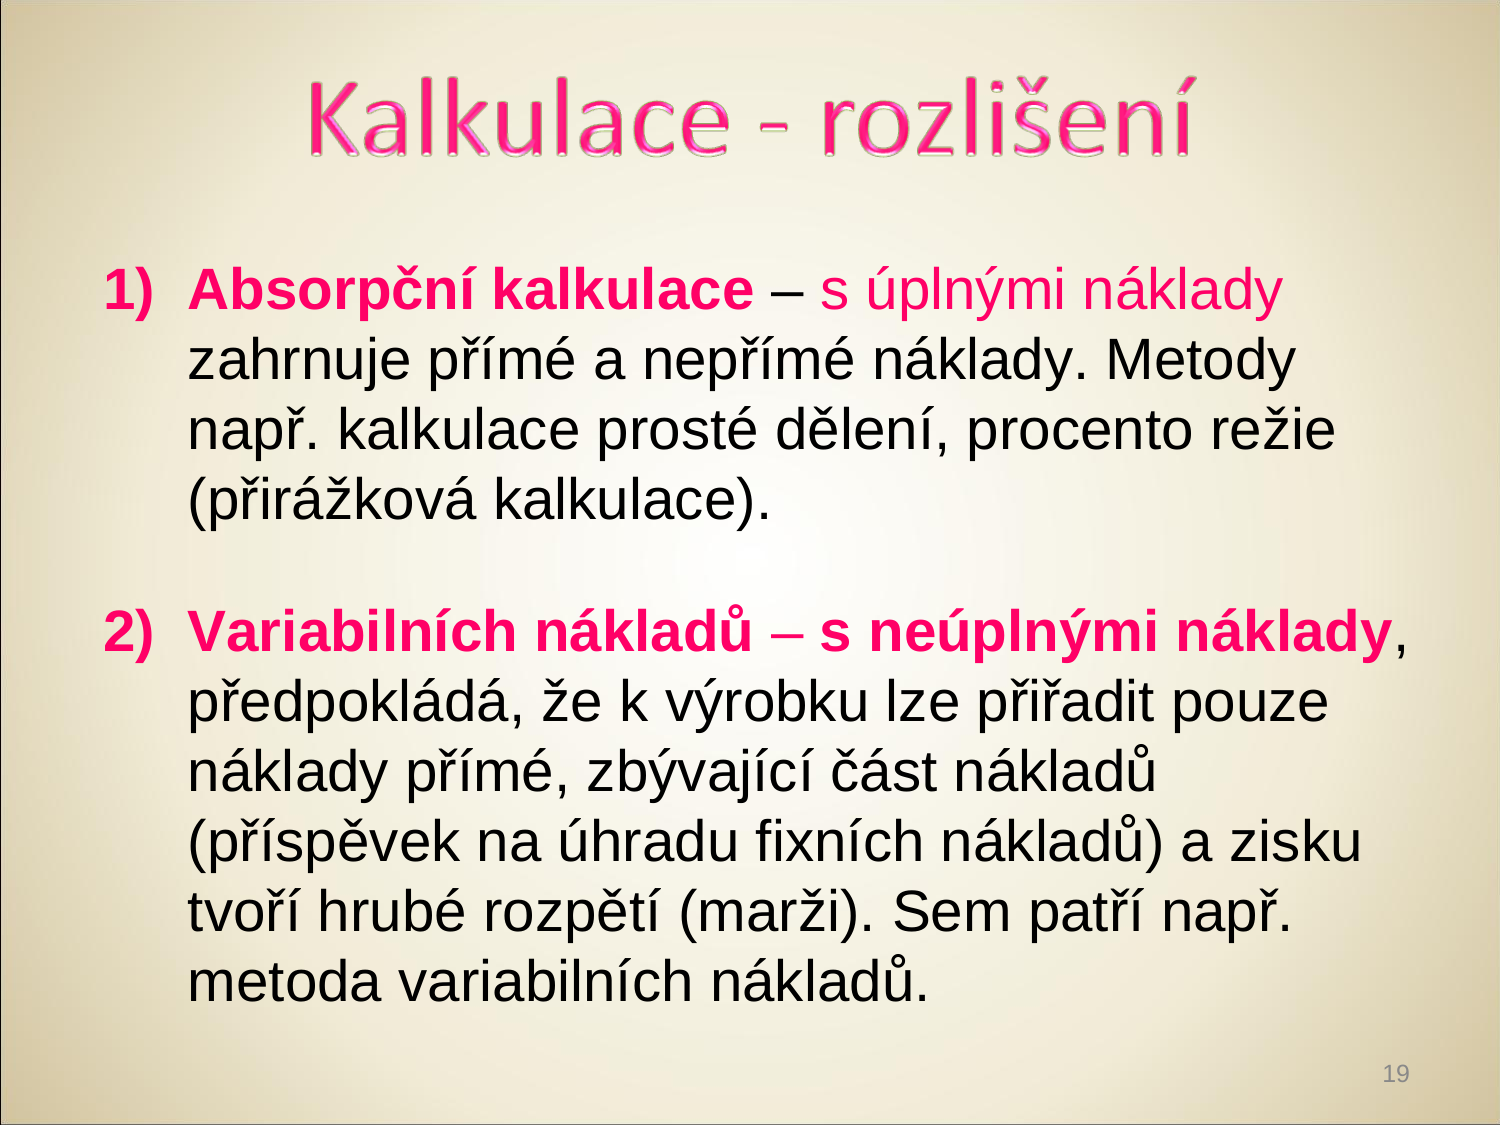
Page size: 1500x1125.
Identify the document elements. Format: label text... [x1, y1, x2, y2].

text_box [73, 11, 1427, 196]
list Absorpční kalkulace – s úplnými náklady zahrnuje přímé a nepřímé náklady. Metody např. kalkulace prosté dělení, procento režie (přirážková kalkulace). 2) Variabilních nákladů – s neúplnými náklady, předpokládá, že k výrobku lze přiřadit pouze náklady přímé, zbývající část nákladů (příspěvek na úhradu fixních nákladů) a zisku tvoří hrubé rozpětí (marži). Sem patří např. metoda variabilních nákladů. [88, 243, 1439, 1024]
picture [0, 0, 1500, 1125]
text_box <číslo> [1074, 1042, 1426, 1103]
